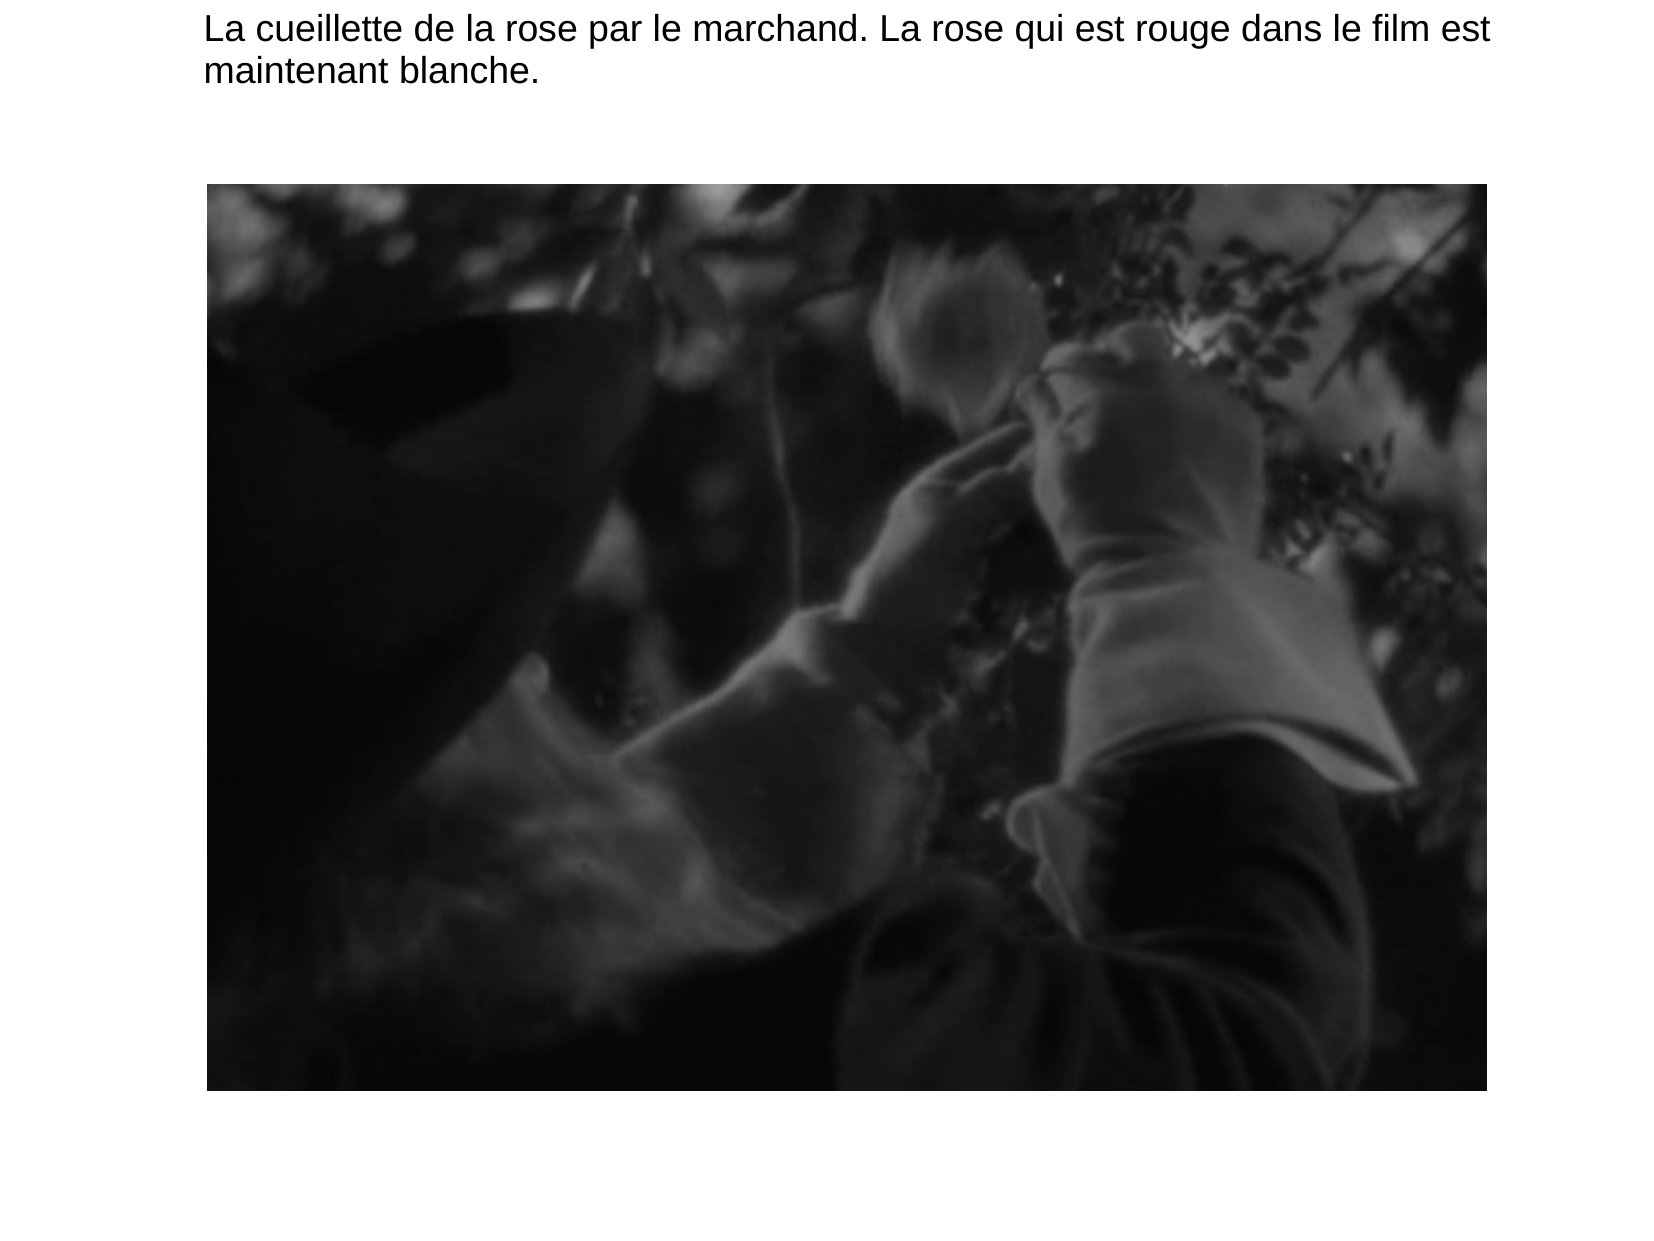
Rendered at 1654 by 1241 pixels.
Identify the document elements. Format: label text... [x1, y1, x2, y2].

picture [207, 184, 1487, 1091]
text_box La cueillette de la rose par le marchand. La rose qui est rouge dans le film est maintenant blanche. [188, 0, 1548, 99]
